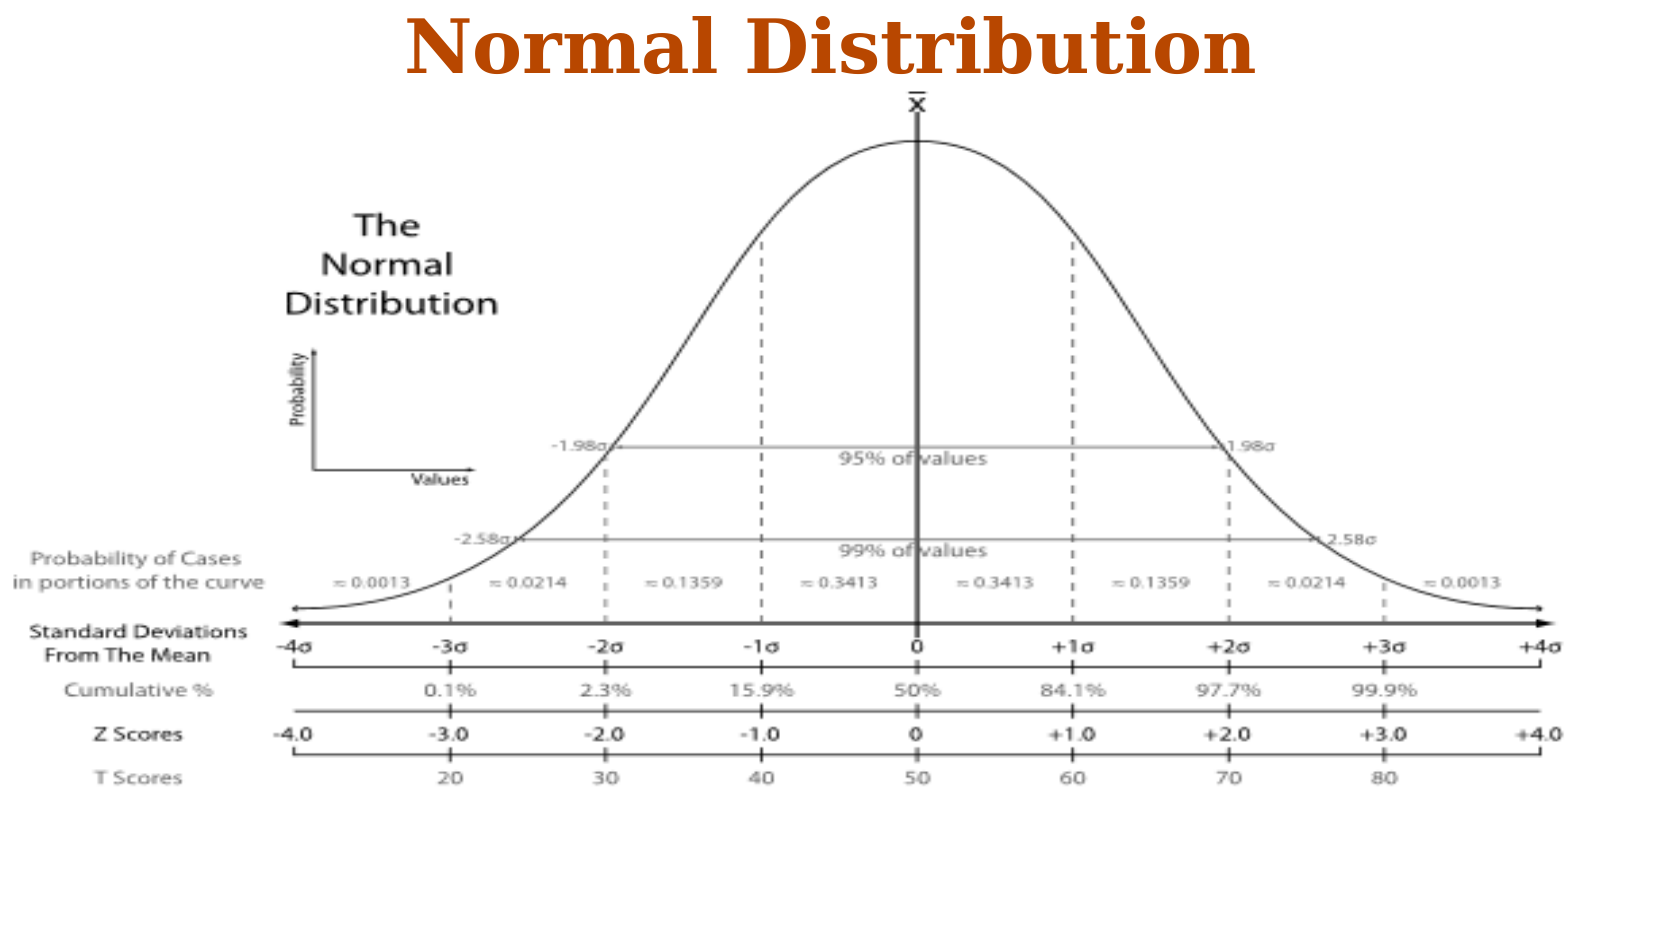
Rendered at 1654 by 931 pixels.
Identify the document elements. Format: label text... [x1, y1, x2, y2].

picture [4, 86, 1654, 831]
text_box Normal Distribution [8, 5, 1654, 86]
